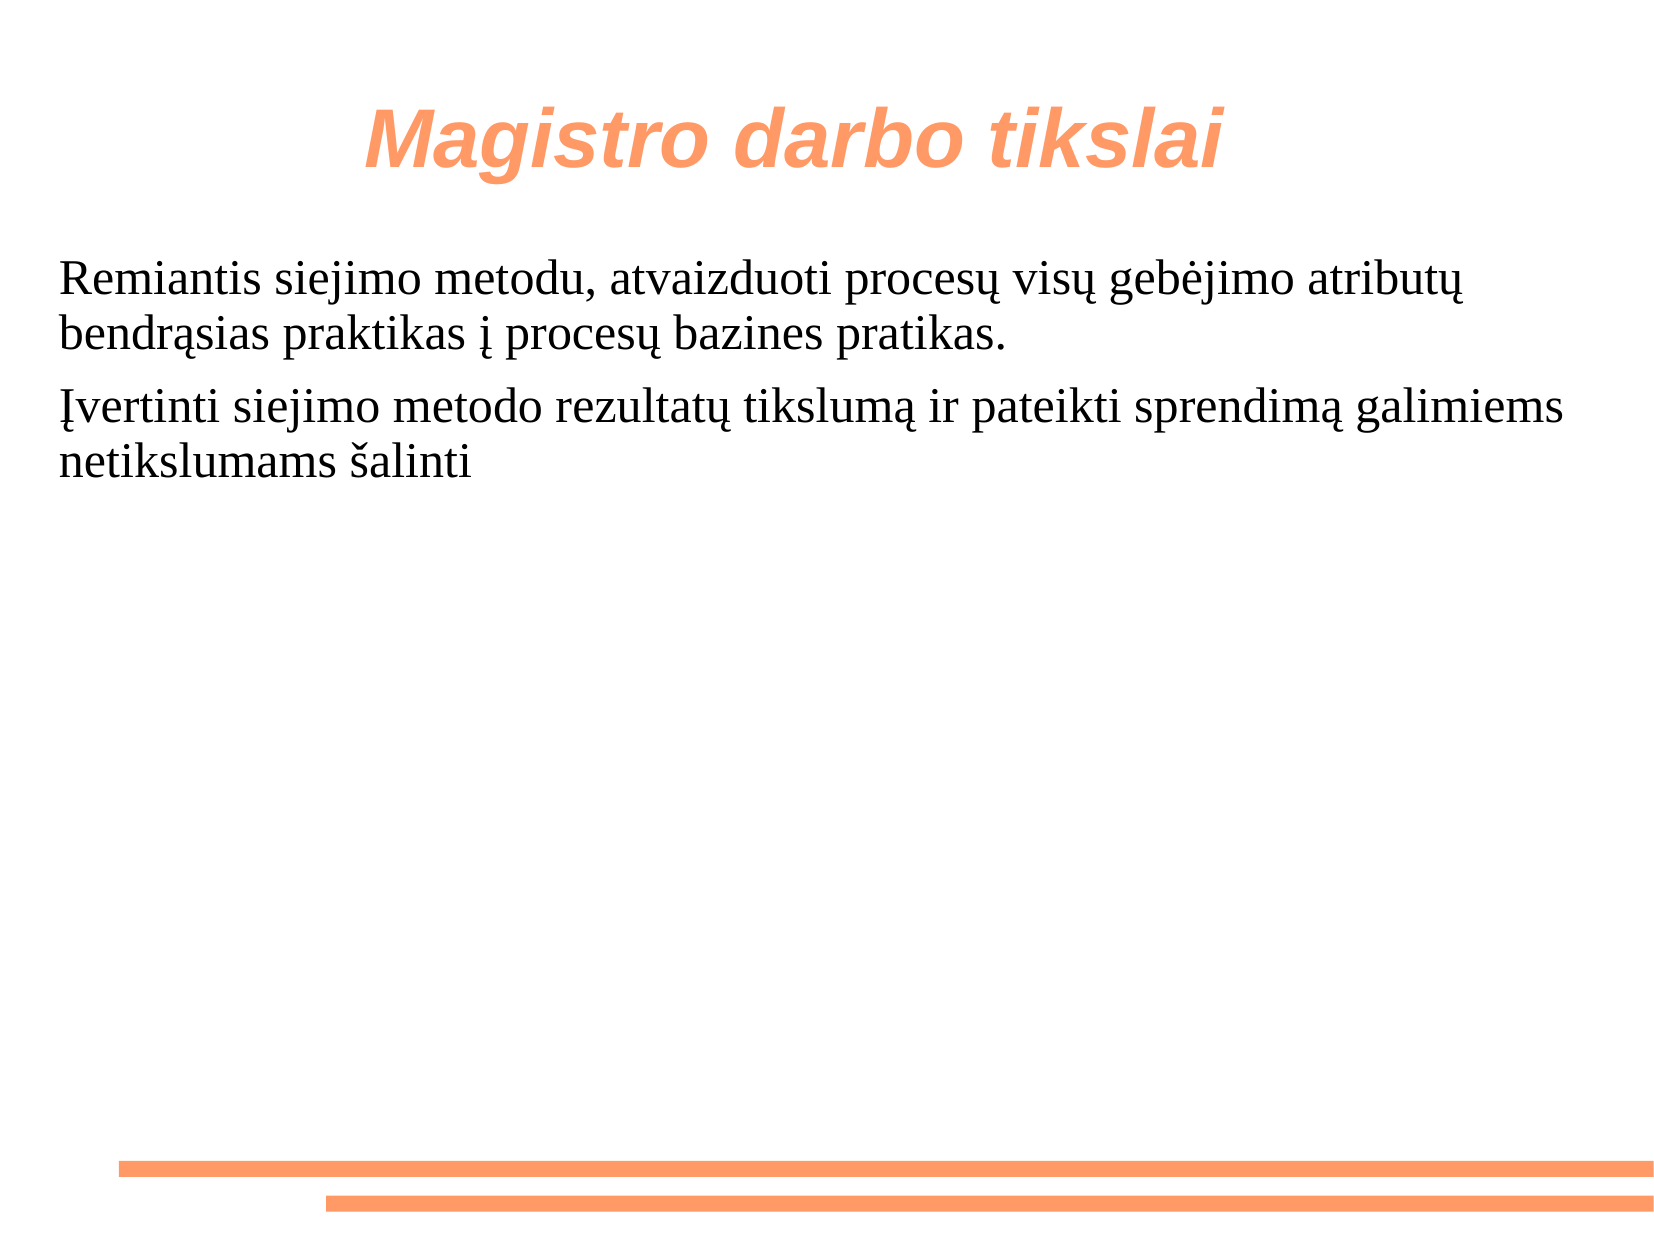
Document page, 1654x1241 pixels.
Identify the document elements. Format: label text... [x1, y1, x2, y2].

title Magistro darbo tikslai [88, 88, 1501, 190]
text_box Remiantis siejimo metodu, atvaizduoti procesų visų gebėjimo atributų bendrąsias praktikas į procesų bazines pratikas. Įvertinti siejimo metodo rezultatų tikslumą ir pateikti sprendimą galimiems netikslumams šalinti [59, 249, 1625, 650]
